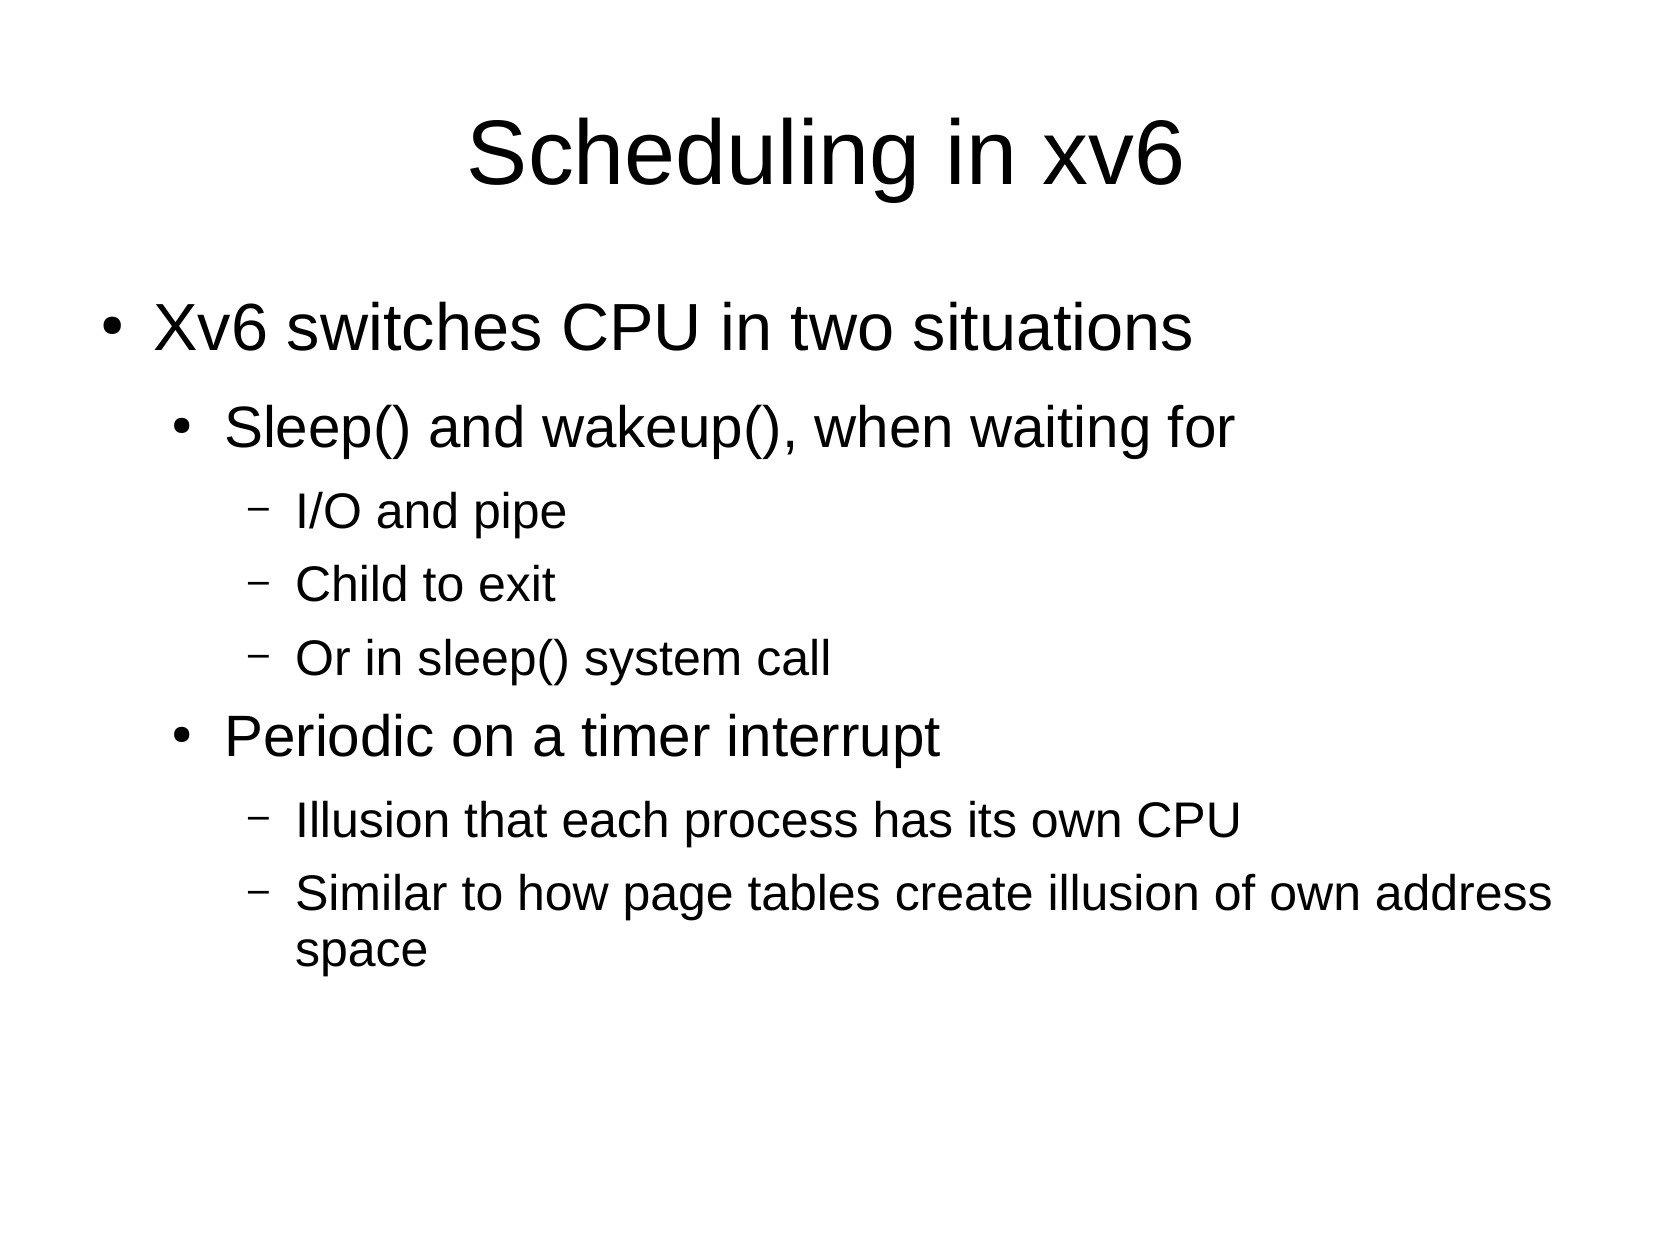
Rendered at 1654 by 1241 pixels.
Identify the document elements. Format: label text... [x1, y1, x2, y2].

title Scheduling in xv6 [82, 49, 1571, 257]
list Xv6 switches CPU in two situations Sleep() and wakeup(), when waiting for I/O and pipe Child to exit Or in sleep() system call Periodic on a timer interrupt Illusion that each process has its own CPU Similar to how page tables create illusion of own address space [82, 290, 1571, 1010]
